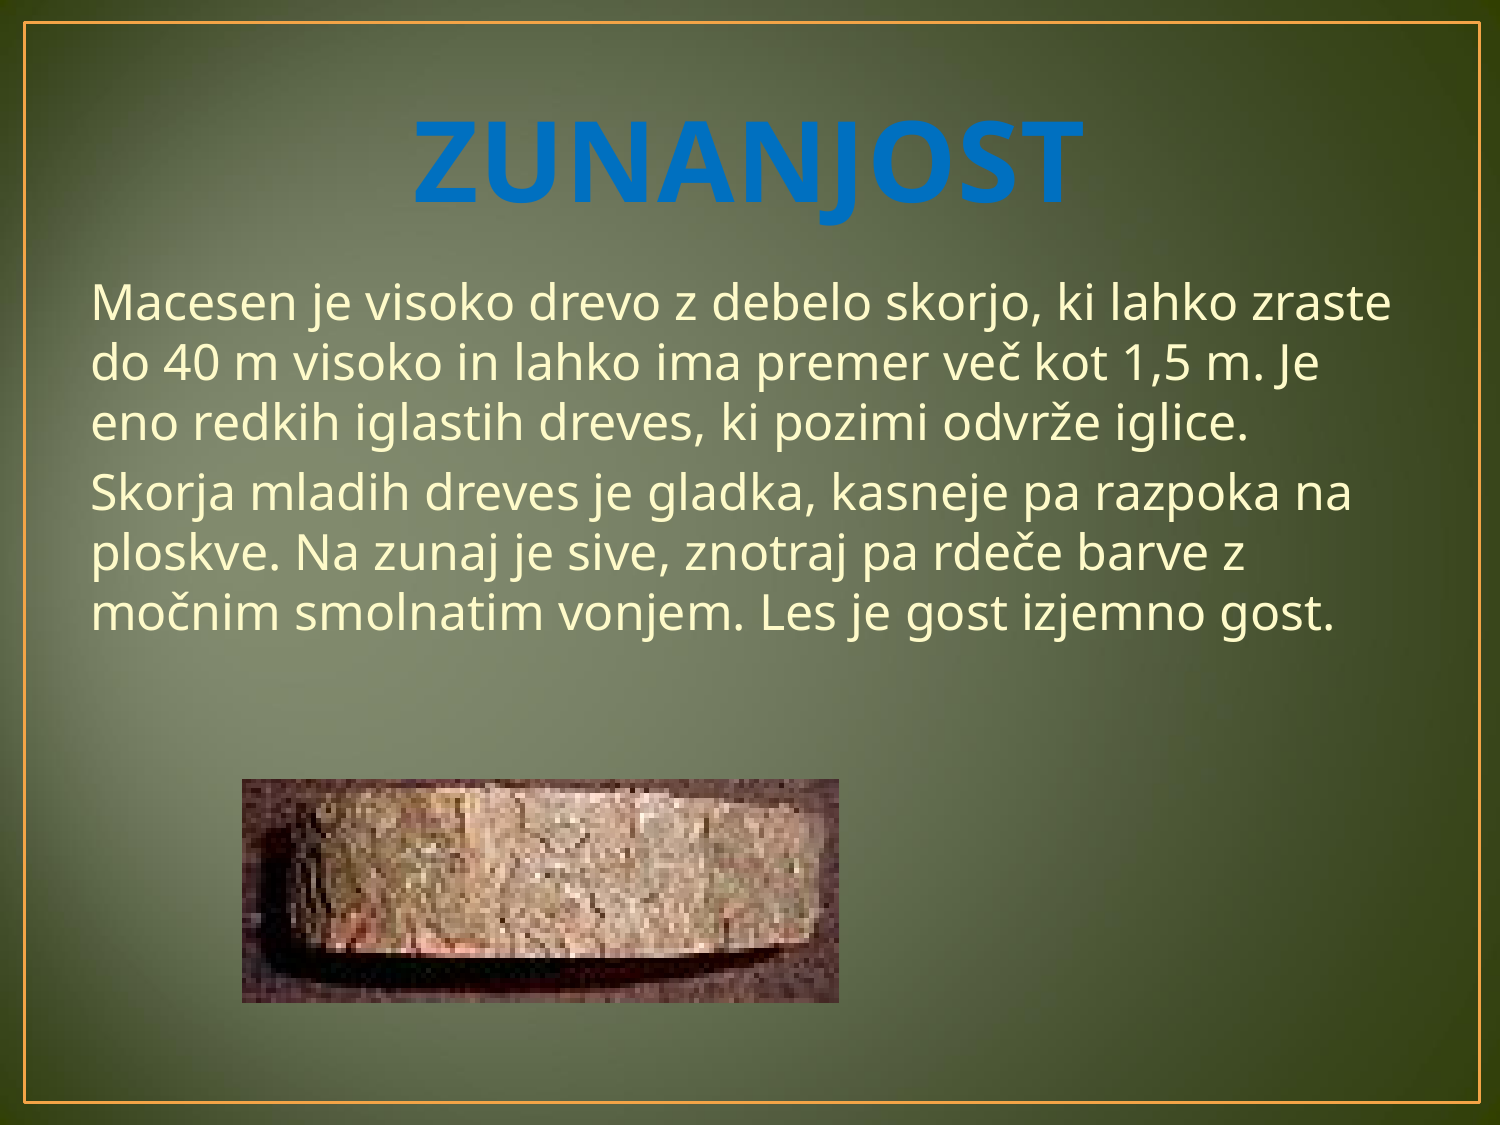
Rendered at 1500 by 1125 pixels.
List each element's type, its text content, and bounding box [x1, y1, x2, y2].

list Macesen je visoko drevo z debelo skorjo, ki lahko zraste do 40 m visoko in lahko ima premer več kot 1,5 m. Je eno redkih iglastih dreves, ki pozimi odvrže iglice. Skorja mladih dreves je gladka, kasneje pa razpoka na ploskve. Na zunaj je sive, znotraj pa rdeče barve z močnim smolnatim vonjem. Les je gost izjemno gost. [75, 262, 1425, 1005]
title ZUNANJOST [75, 45, 1425, 233]
picture [0, 0, 1500, 1125]
